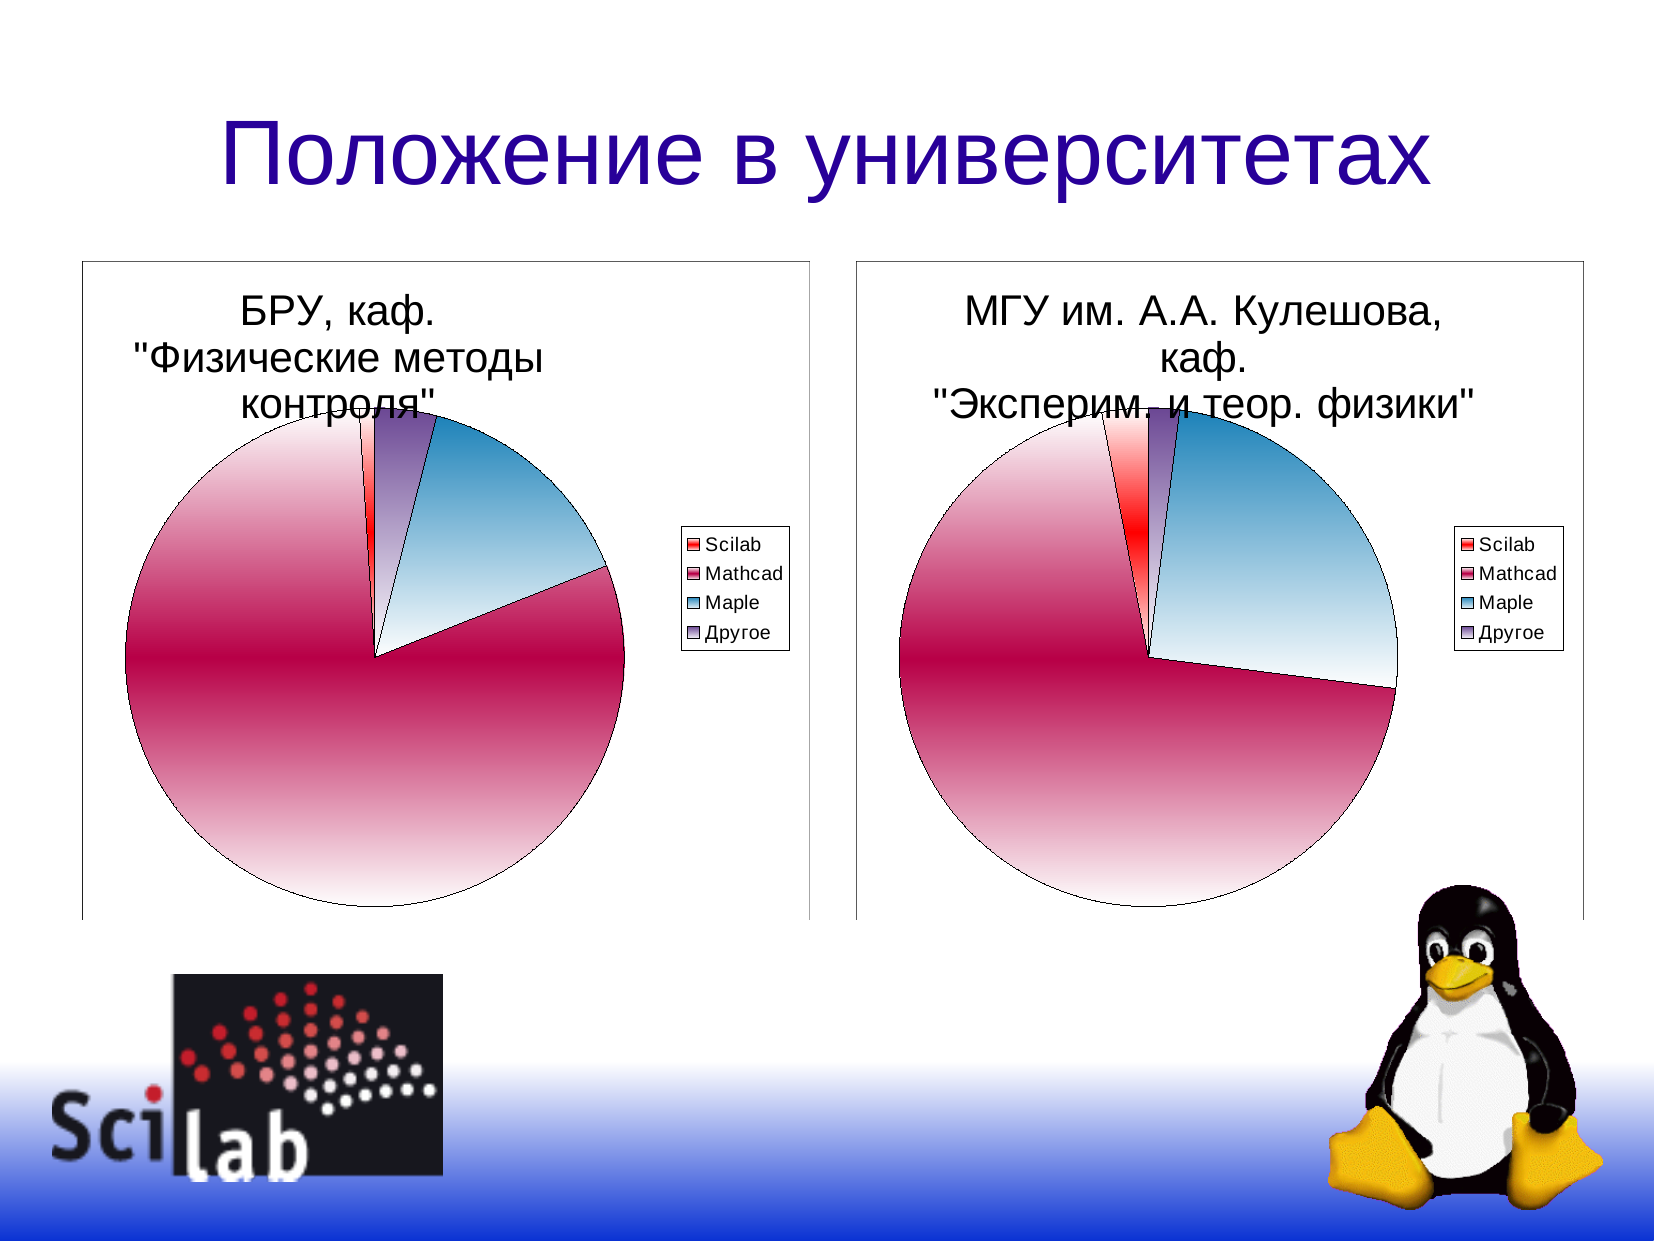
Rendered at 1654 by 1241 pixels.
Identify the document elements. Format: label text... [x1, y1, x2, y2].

chart [82, 261, 810, 920]
text_box [0, 1062, 1654, 1241]
picture [1328, 885, 1603, 1211]
picture [52, 974, 443, 1182]
title Положение в университетах [82, 49, 1571, 257]
chart [856, 261, 1584, 920]
